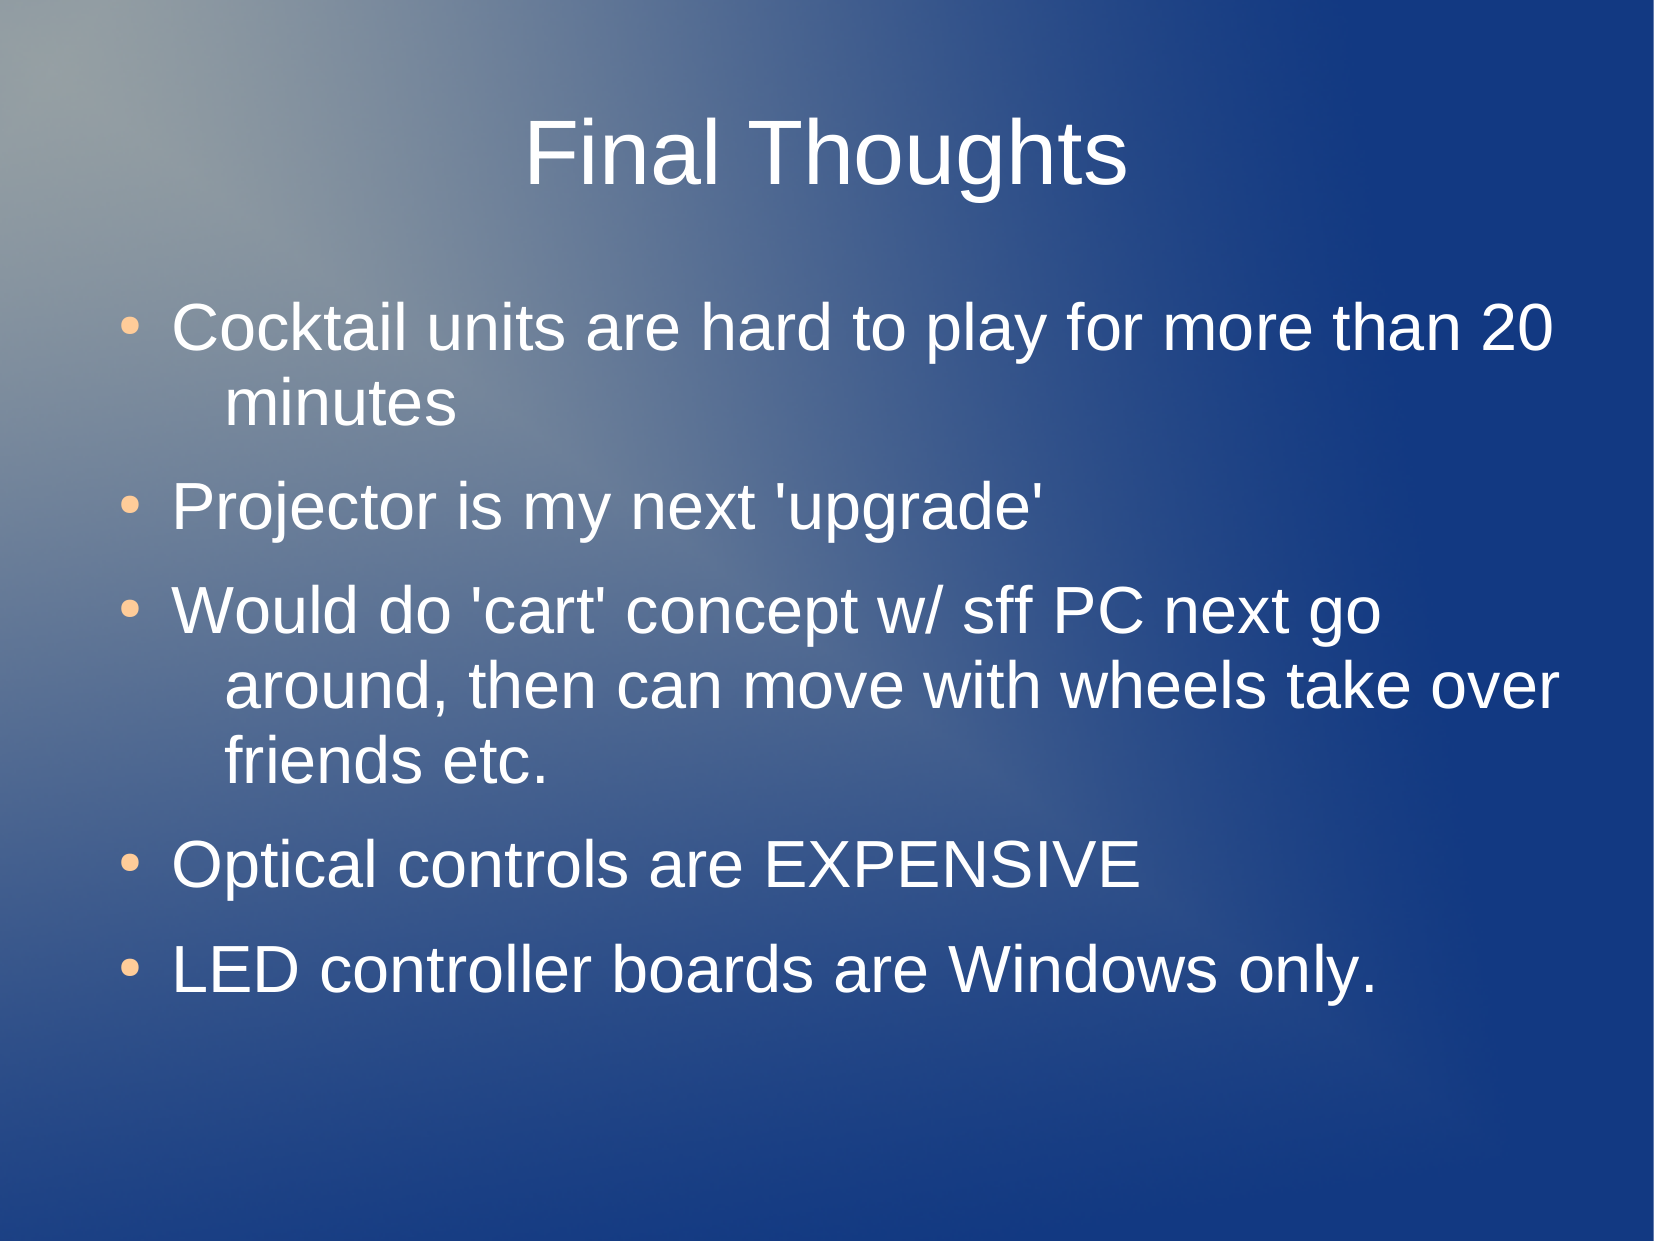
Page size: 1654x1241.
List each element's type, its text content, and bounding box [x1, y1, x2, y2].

list Cocktail units are hard to play for more than 20 minutes Projector is my next 'upgrade' Would do 'cart' concept w/ sff PC next go around, then can move with wheels take over friends etc. Optical controls are EXPENSIVE LED controller boards are Windows only. [82, 290, 1571, 1094]
title Final Thoughts [82, 56, 1571, 250]
picture [0, 0, 1654, 1241]
